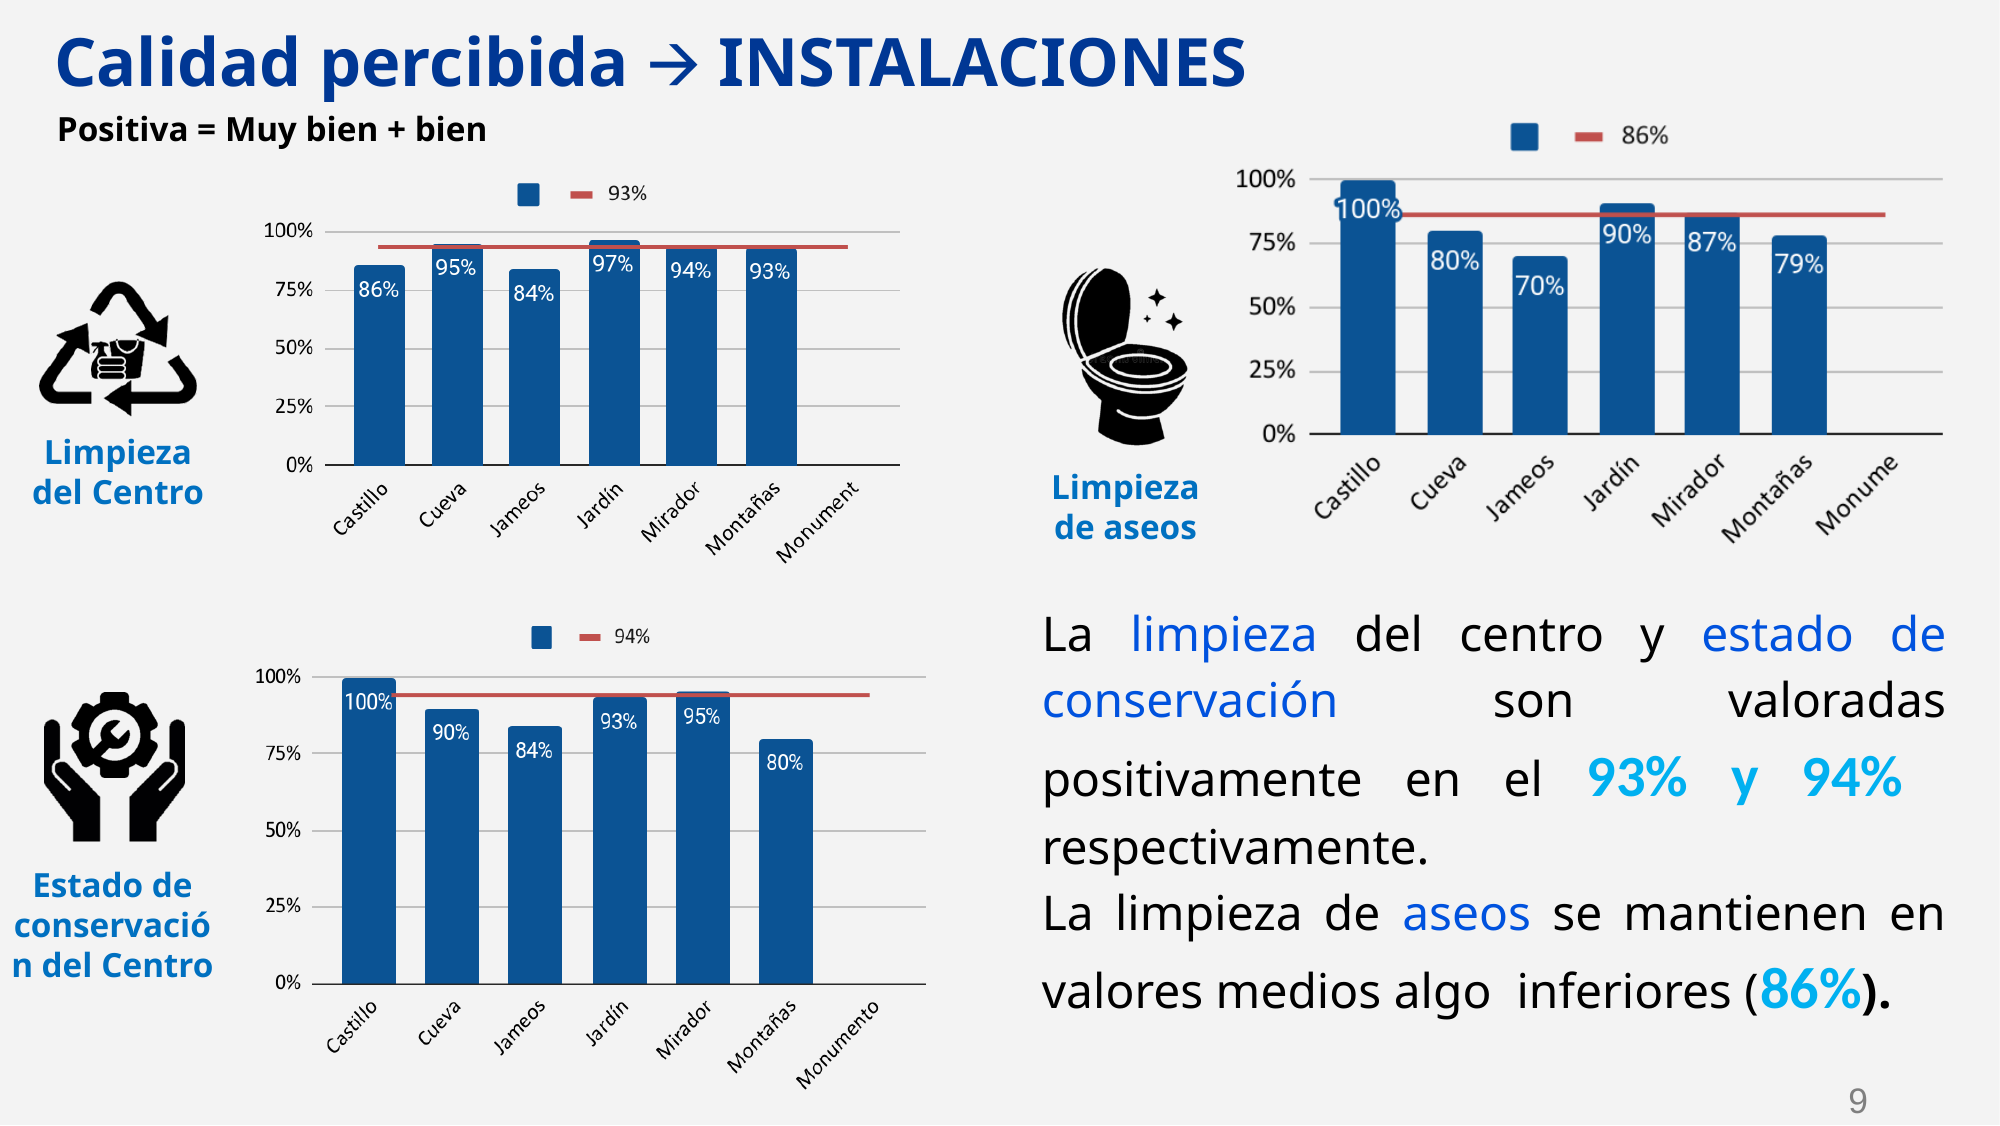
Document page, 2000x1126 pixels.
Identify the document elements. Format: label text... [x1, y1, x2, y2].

text_box Estado de conservación del Centro [0, 856, 231, 993]
text_box La limpieza del centro y estado de conservación son valoradas positivamente en el 93% y 94% respectivamente. La limpieza de aseos se mantienen en valores medios algo inferiores (86%). [1013, 567, 1975, 973]
picture [39, 275, 197, 422]
text_box Positiva = Muy bien + bien [56, 100, 1123, 157]
text_box Limpieza de aseos [985, 458, 1212, 555]
picture [44, 692, 185, 848]
slide_number <number> [1419, 1069, 1886, 1126]
picture [231, 600, 949, 1112]
text_box Limpieza del Centro [16, 423, 220, 520]
picture [242, 162, 921, 583]
text_box Calidad percibida 🡪 INSTALACIONES [54, 0, 1277, 120]
picture [1026, 100, 1967, 566]
